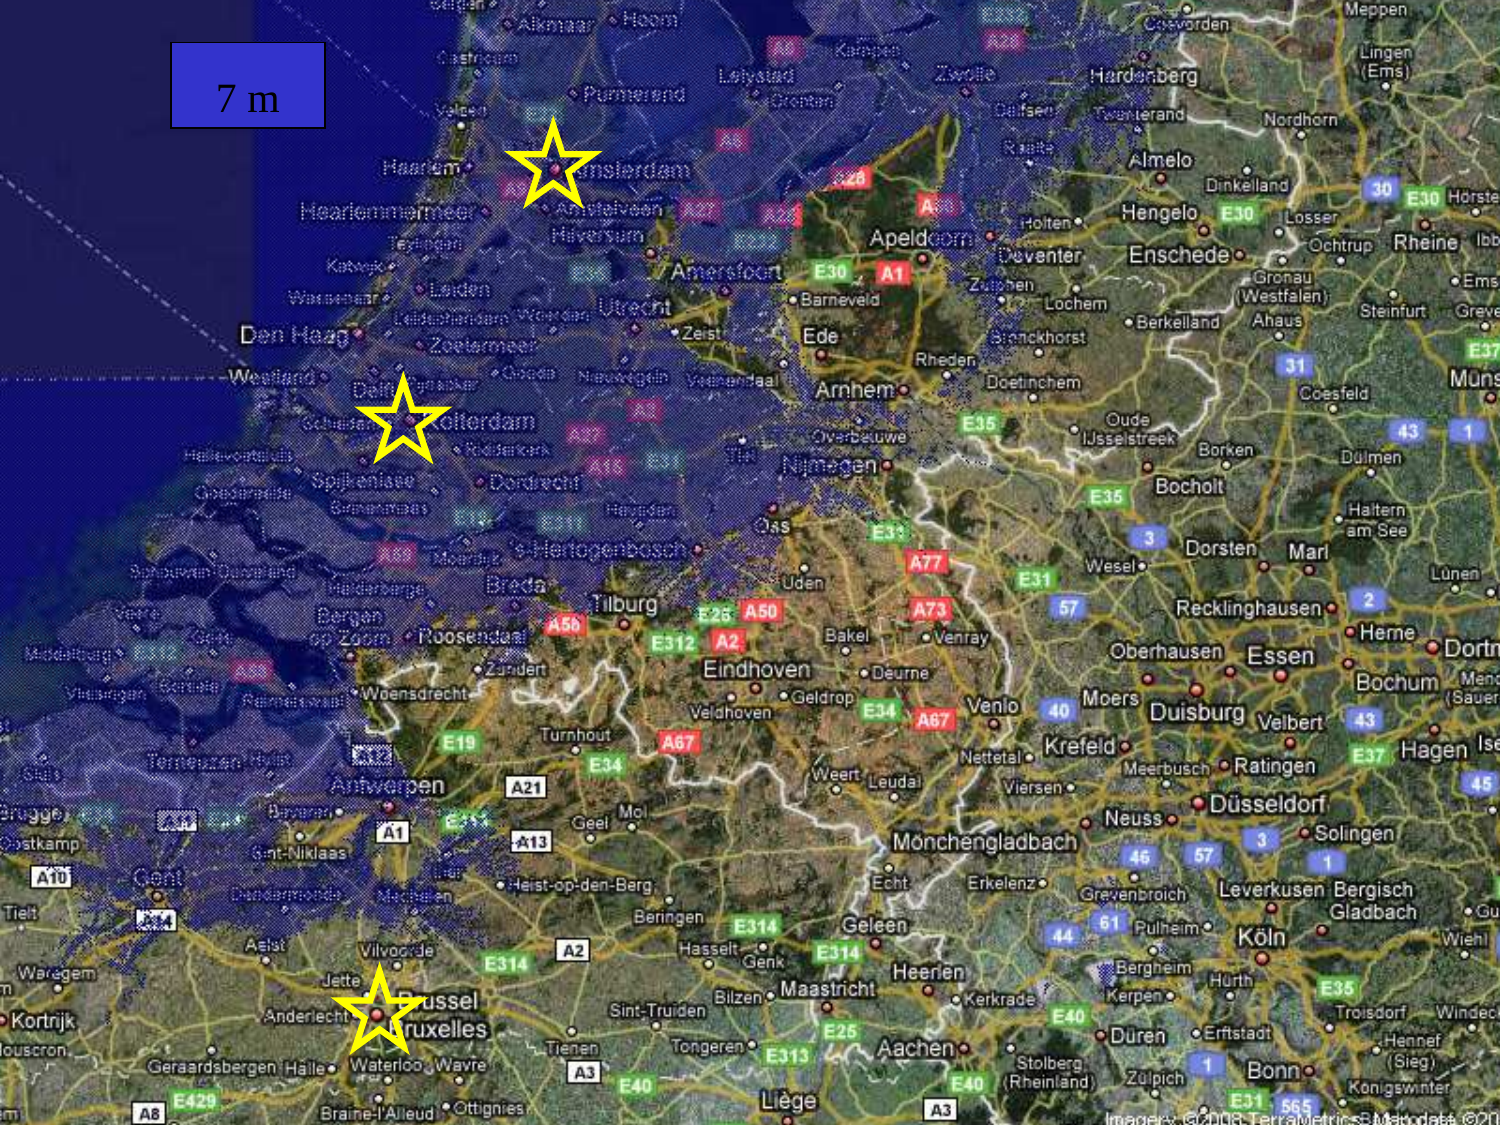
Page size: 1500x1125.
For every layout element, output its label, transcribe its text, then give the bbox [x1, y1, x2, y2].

picture [0, 0, 1500, 1125]
text_box 7 m [171, 42, 325, 129]
